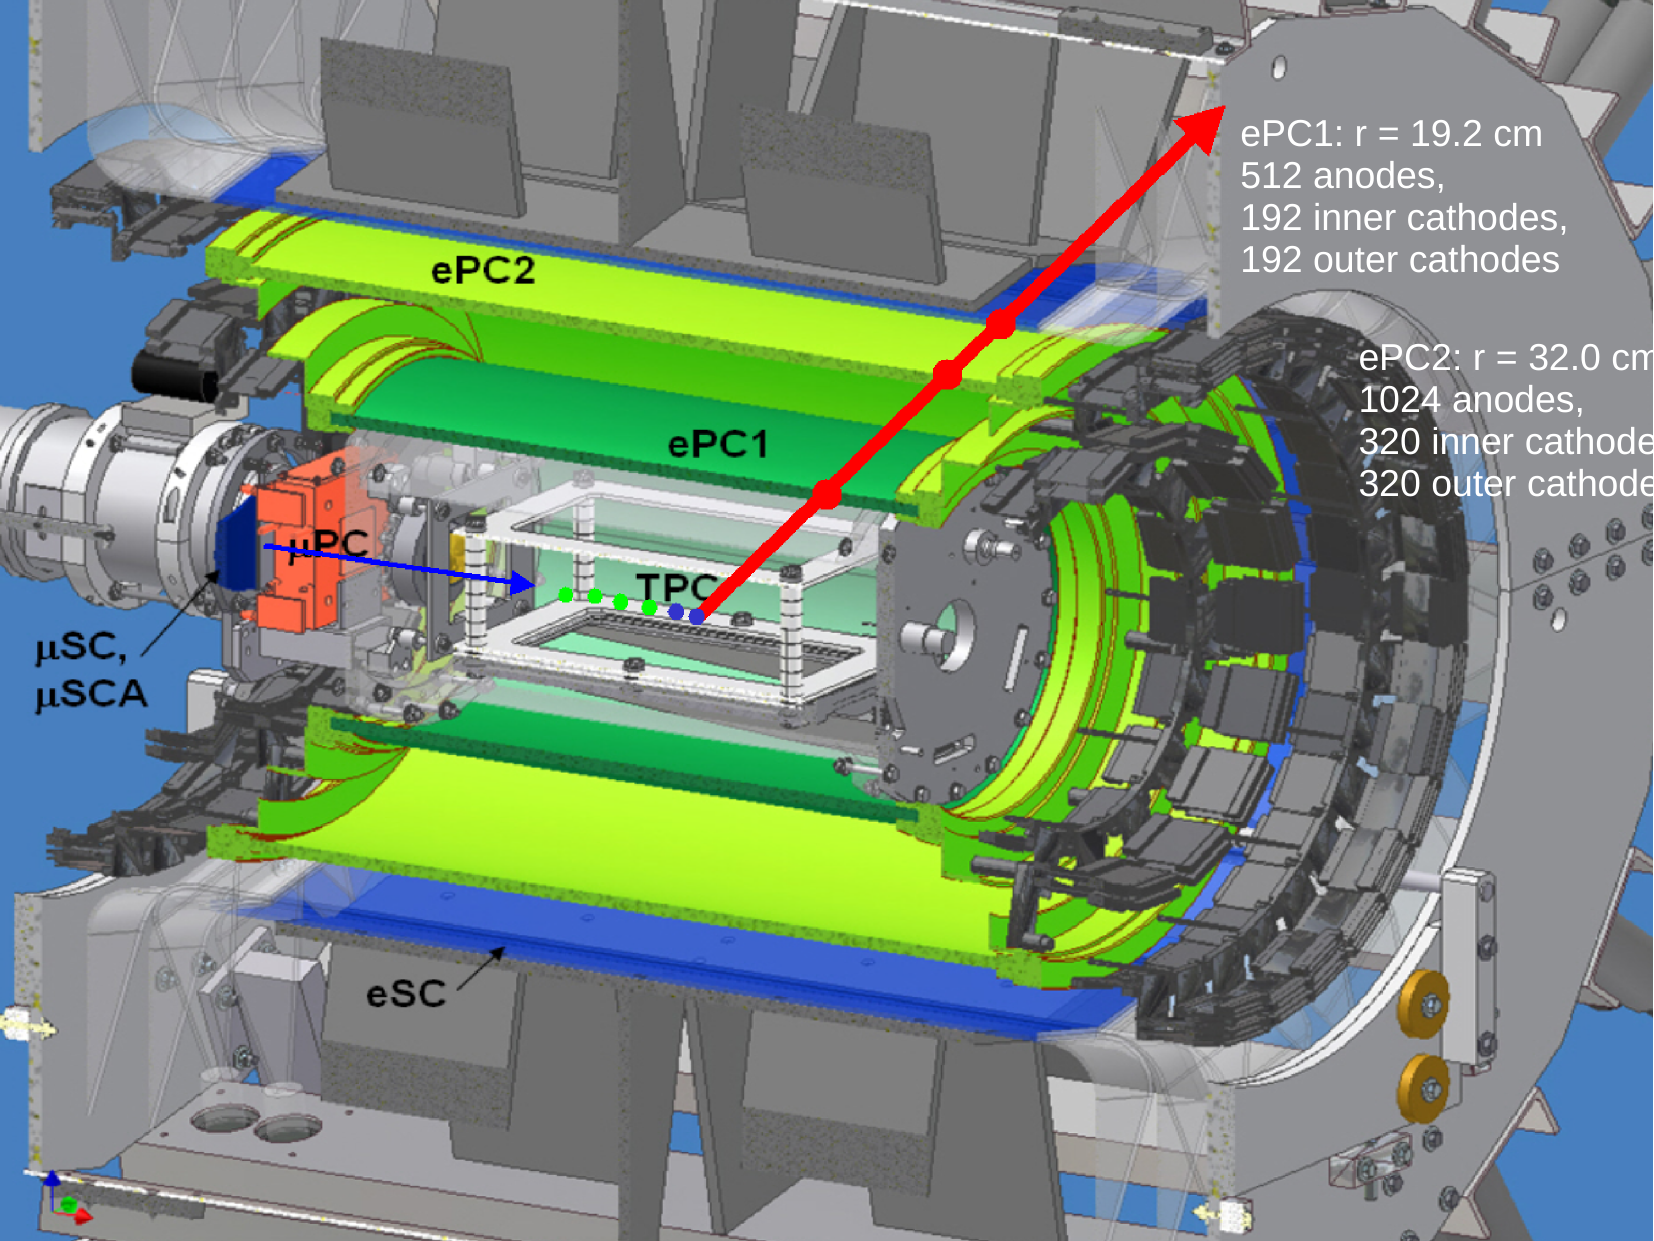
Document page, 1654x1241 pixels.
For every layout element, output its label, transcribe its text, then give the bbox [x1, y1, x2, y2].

text_box ePC1: r = 19.2 cm 512 anodes, 192 inner cathodes, 192 outer cathodes [1225, 105, 1612, 289]
text_box ePC2: r = 32.0 cm 1024 anodes, 320 inner cathodes, 320 outer cathodes [1343, 329, 1653, 514]
picture [0, 0, 1653, 1241]
